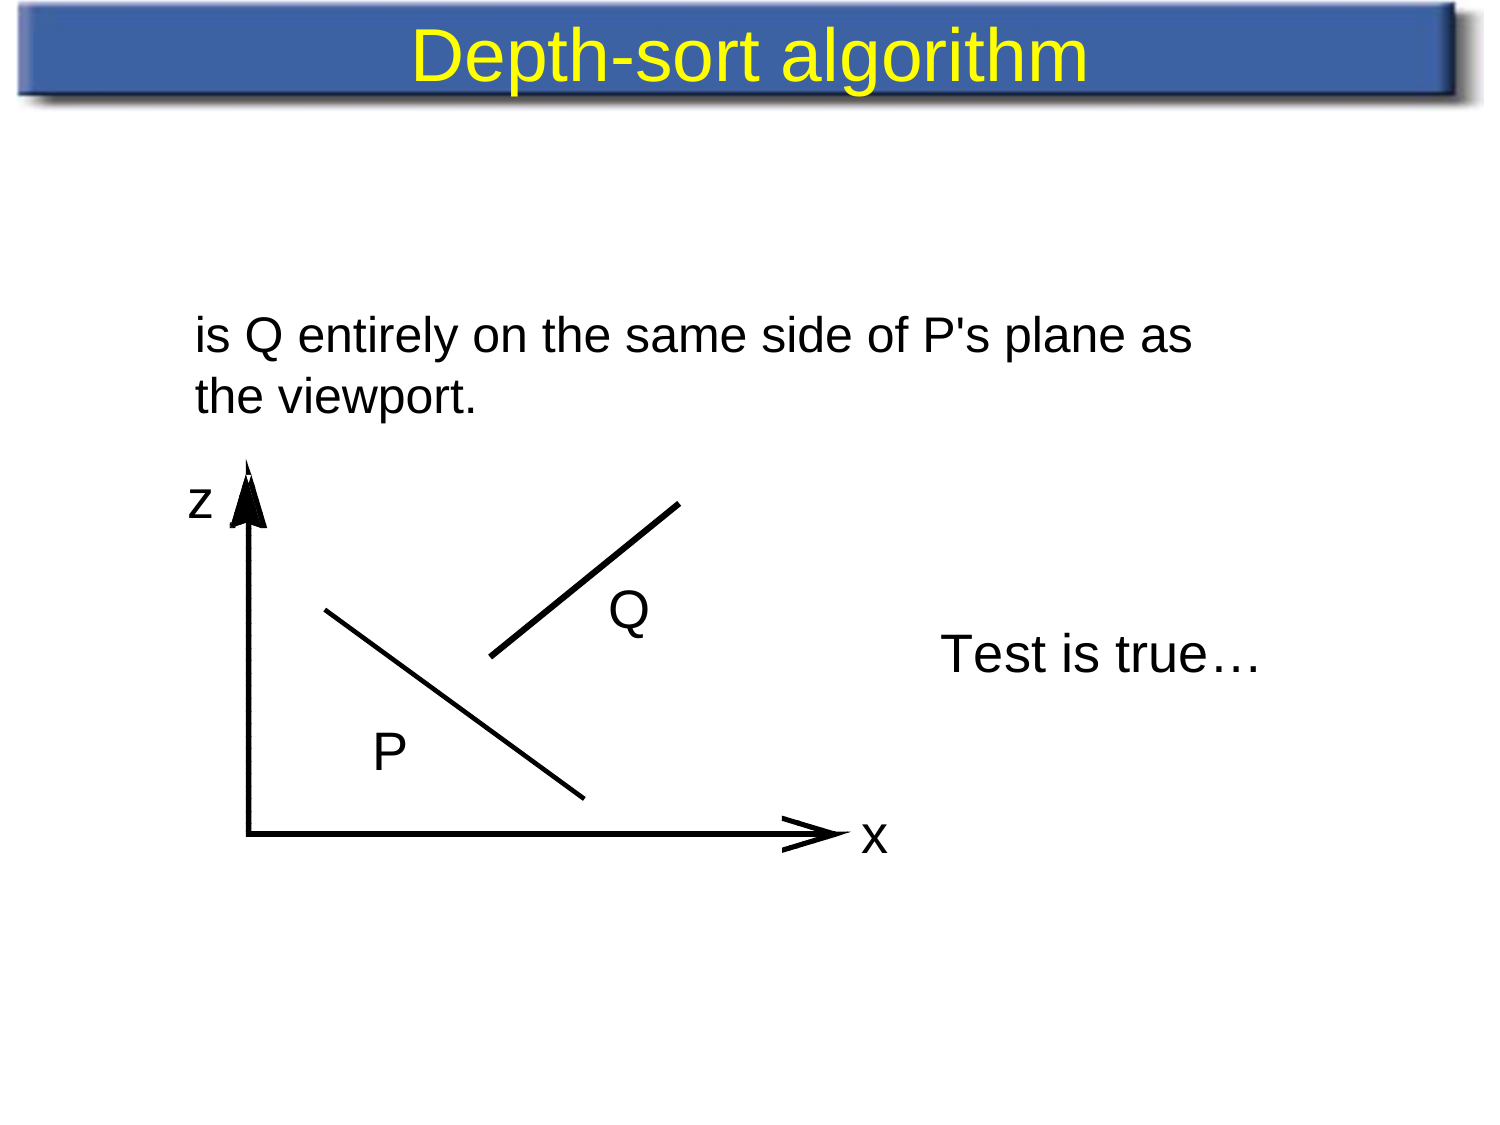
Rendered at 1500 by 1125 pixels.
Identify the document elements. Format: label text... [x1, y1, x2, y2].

text_box z [187, 463, 215, 530]
text_box Test is true… [940, 618, 1264, 684]
text_box x [861, 799, 889, 865]
text_box is Q entirely on the same side of P's plane as the viewport. [194, 314, 1270, 423]
title Depth-sort algorithm [75, 0, 1426, 105]
text_box [229, 458, 852, 853]
picture [16, 0, 1484, 113]
text_box P [372, 716, 409, 782]
text_box Q [608, 574, 651, 640]
